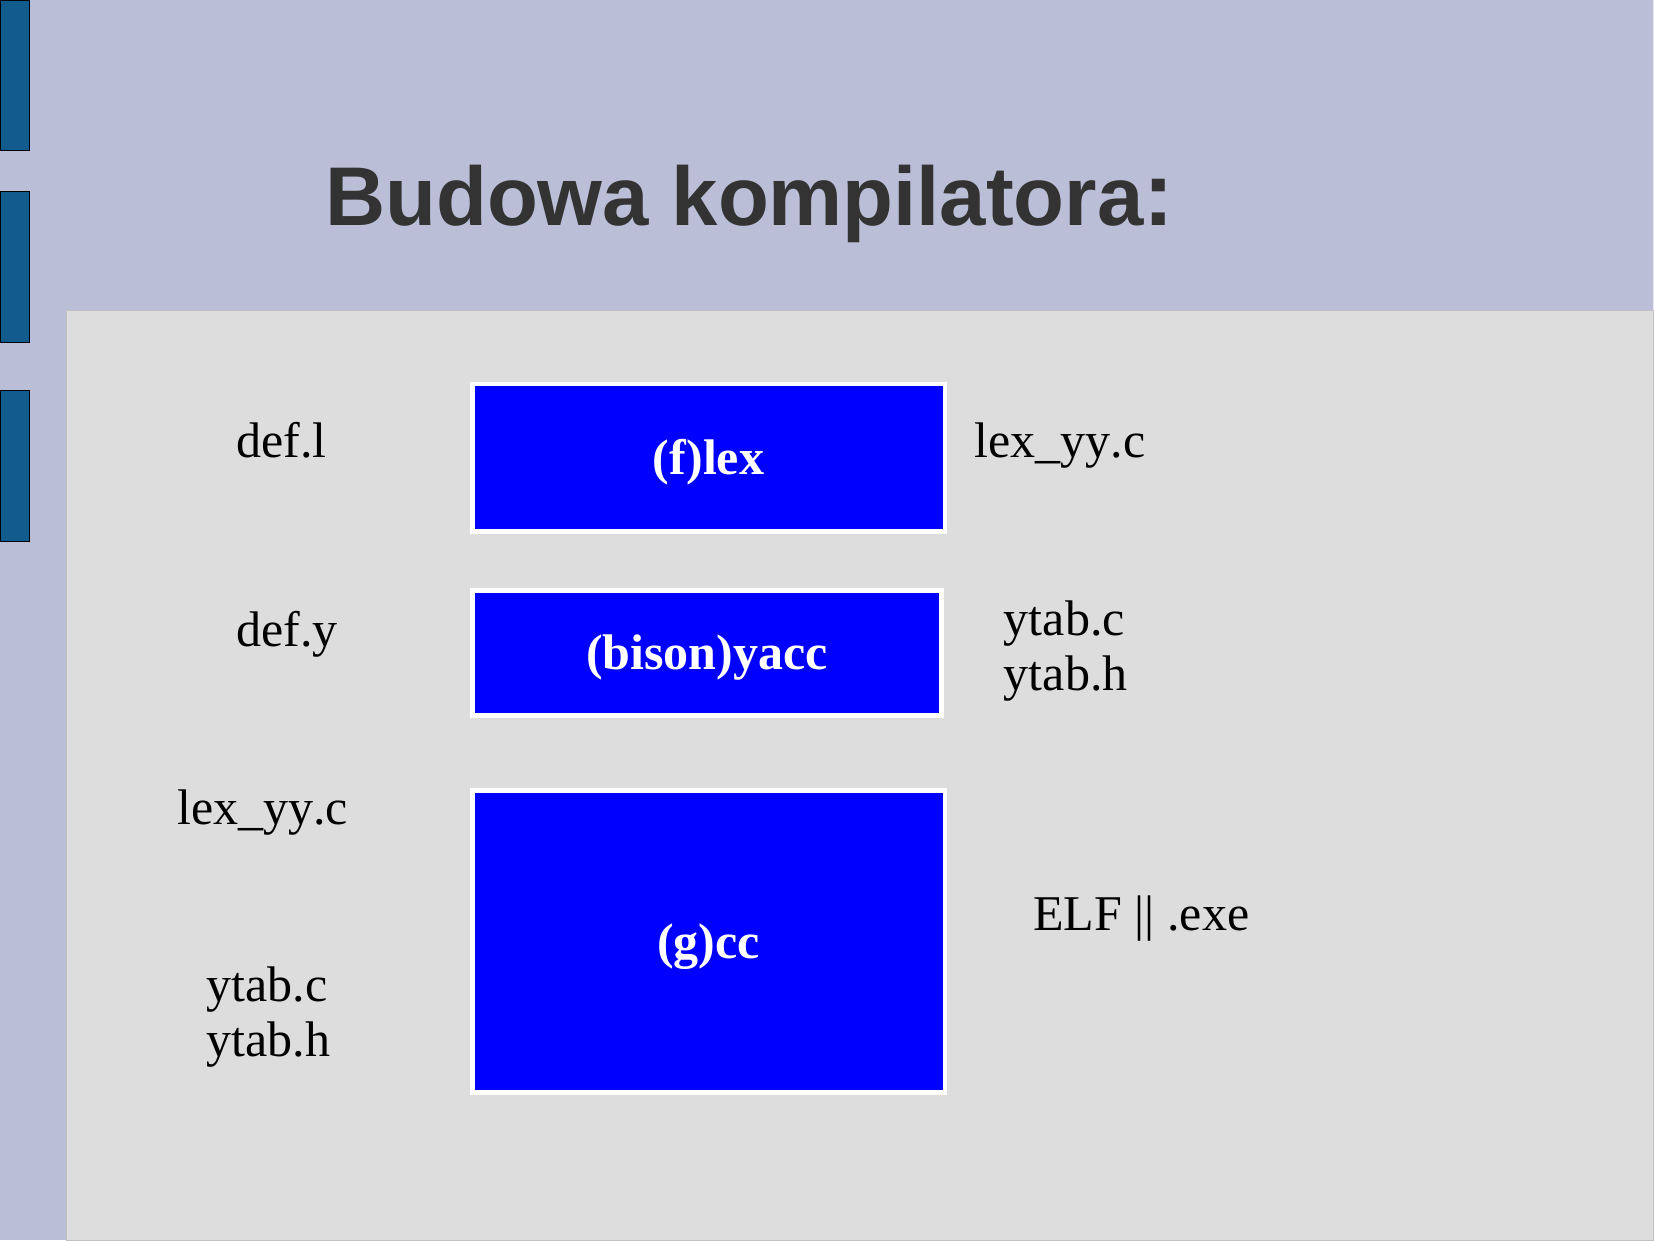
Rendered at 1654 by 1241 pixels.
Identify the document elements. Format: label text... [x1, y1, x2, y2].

text_box (g)cc [472, 790, 945, 1093]
text_box ytab.c ytab.h [1003, 590, 1211, 702]
text_box (f)lex [472, 383, 945, 532]
text_box def.y [236, 602, 473, 658]
text_box lex_yy.c [177, 779, 414, 835]
text_box ytab.c ytab.h [206, 956, 414, 1068]
text_box (bison)yacc [472, 590, 942, 716]
text_box def.l [236, 413, 473, 469]
title Budowa kompilatora: [112, 99, 1388, 288]
text_box ELF || .exe [1033, 885, 1250, 942]
text_box lex_yy.c [974, 413, 1211, 469]
